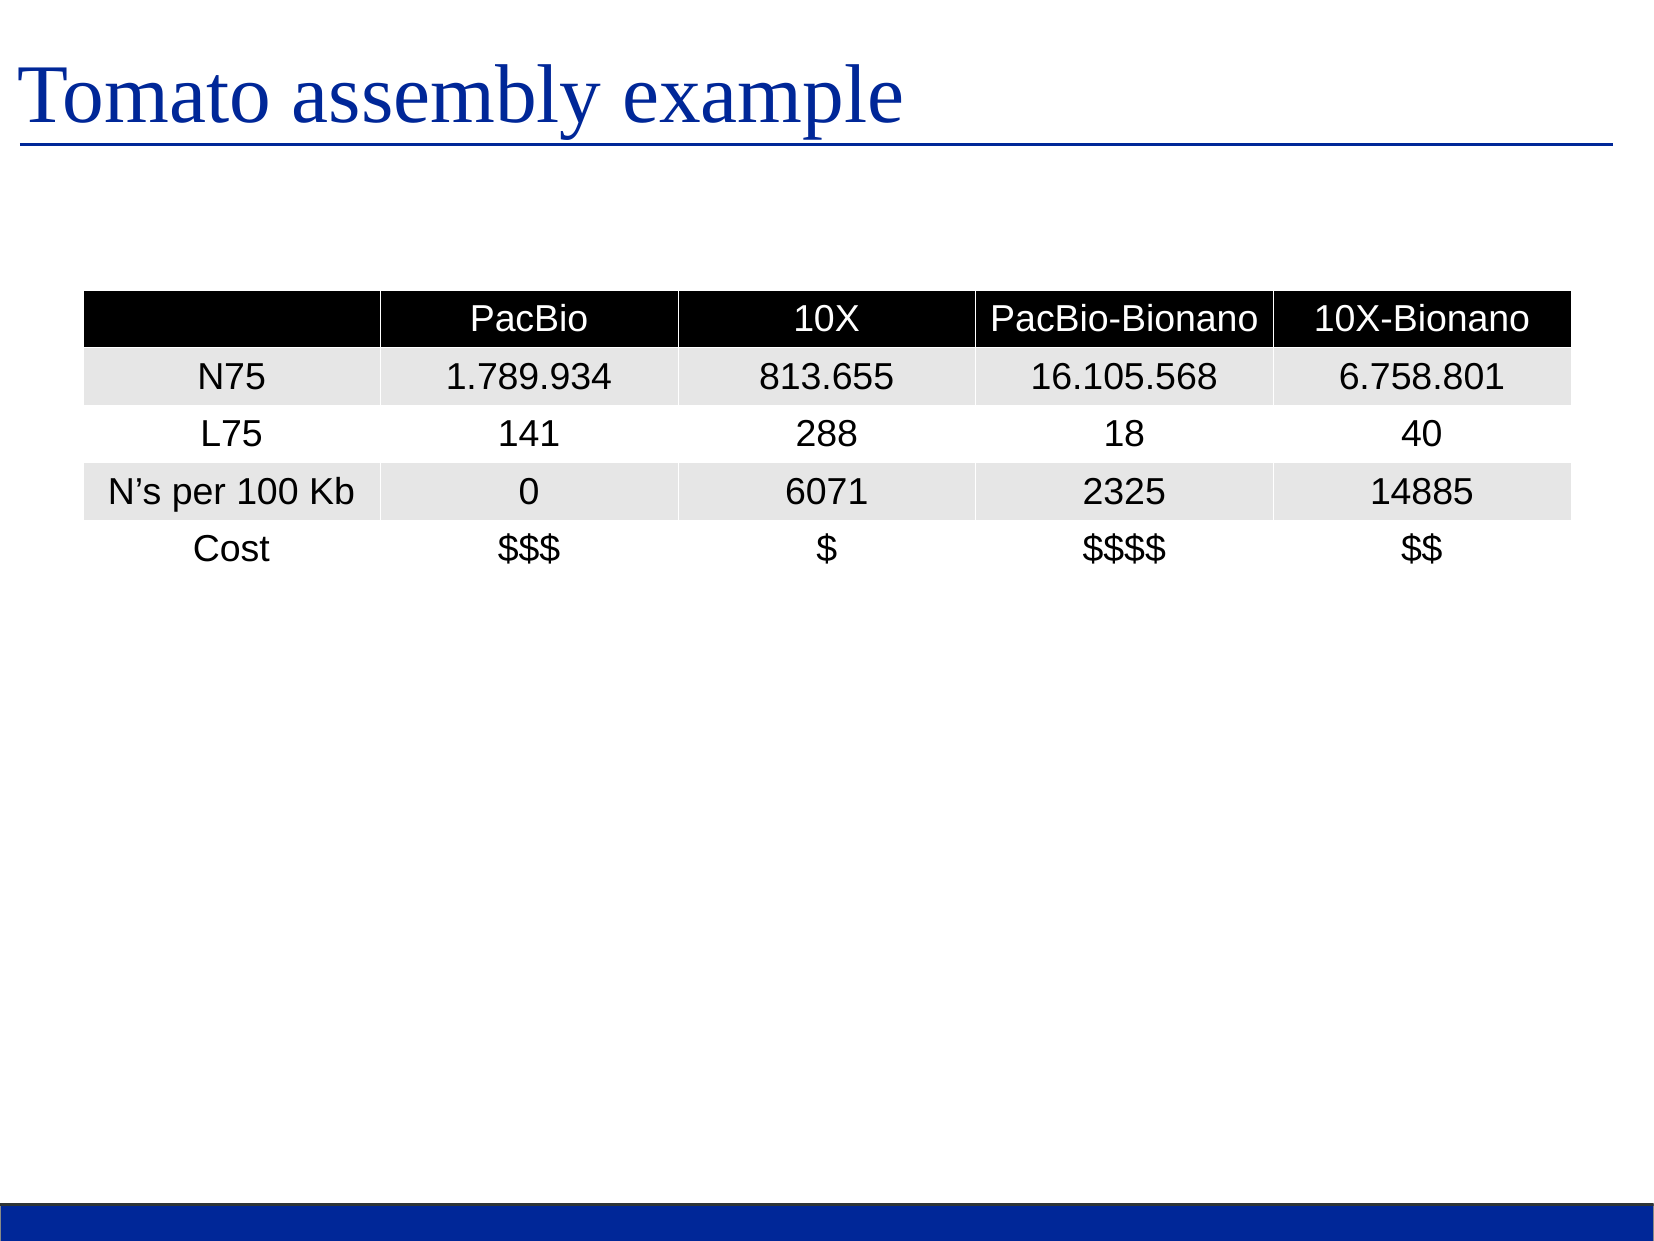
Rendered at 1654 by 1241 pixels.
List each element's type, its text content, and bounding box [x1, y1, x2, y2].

table_cell $$ [1274, 521, 1571, 577]
table_cell 0 [381, 463, 678, 520]
table_cell $ [679, 521, 975, 577]
table_header PacBio [381, 291, 678, 347]
table_cell 6071 [679, 463, 975, 520]
table_cell 141 [381, 406, 678, 462]
table_header [84, 291, 380, 347]
title Tomato assembly example [17, 0, 1589, 198]
table_cell 6.758.801 [1274, 348, 1571, 405]
table_cell L75 [84, 406, 380, 462]
table_header 10X [679, 291, 975, 347]
table_cell 40 [1274, 406, 1571, 462]
table_cell 813.655 [679, 348, 975, 405]
table_cell 18 [976, 406, 1273, 462]
table_cell 14885 [1274, 463, 1571, 520]
table_cell N75 [84, 348, 380, 405]
table_cell 2325 [976, 463, 1273, 520]
table_cell 16.105.568 [976, 348, 1273, 405]
table_cell $$$$ [976, 521, 1273, 577]
table_header PacBio-Bionano [976, 291, 1273, 347]
table_cell Cost [84, 521, 380, 577]
table_cell N’s per 100 Kb [84, 463, 380, 520]
table_header 10X-Bionano [1274, 291, 1571, 347]
table_cell 1.789.934 [381, 348, 678, 405]
table_cell 288 [679, 406, 975, 462]
table_cell $$$ [381, 521, 678, 577]
